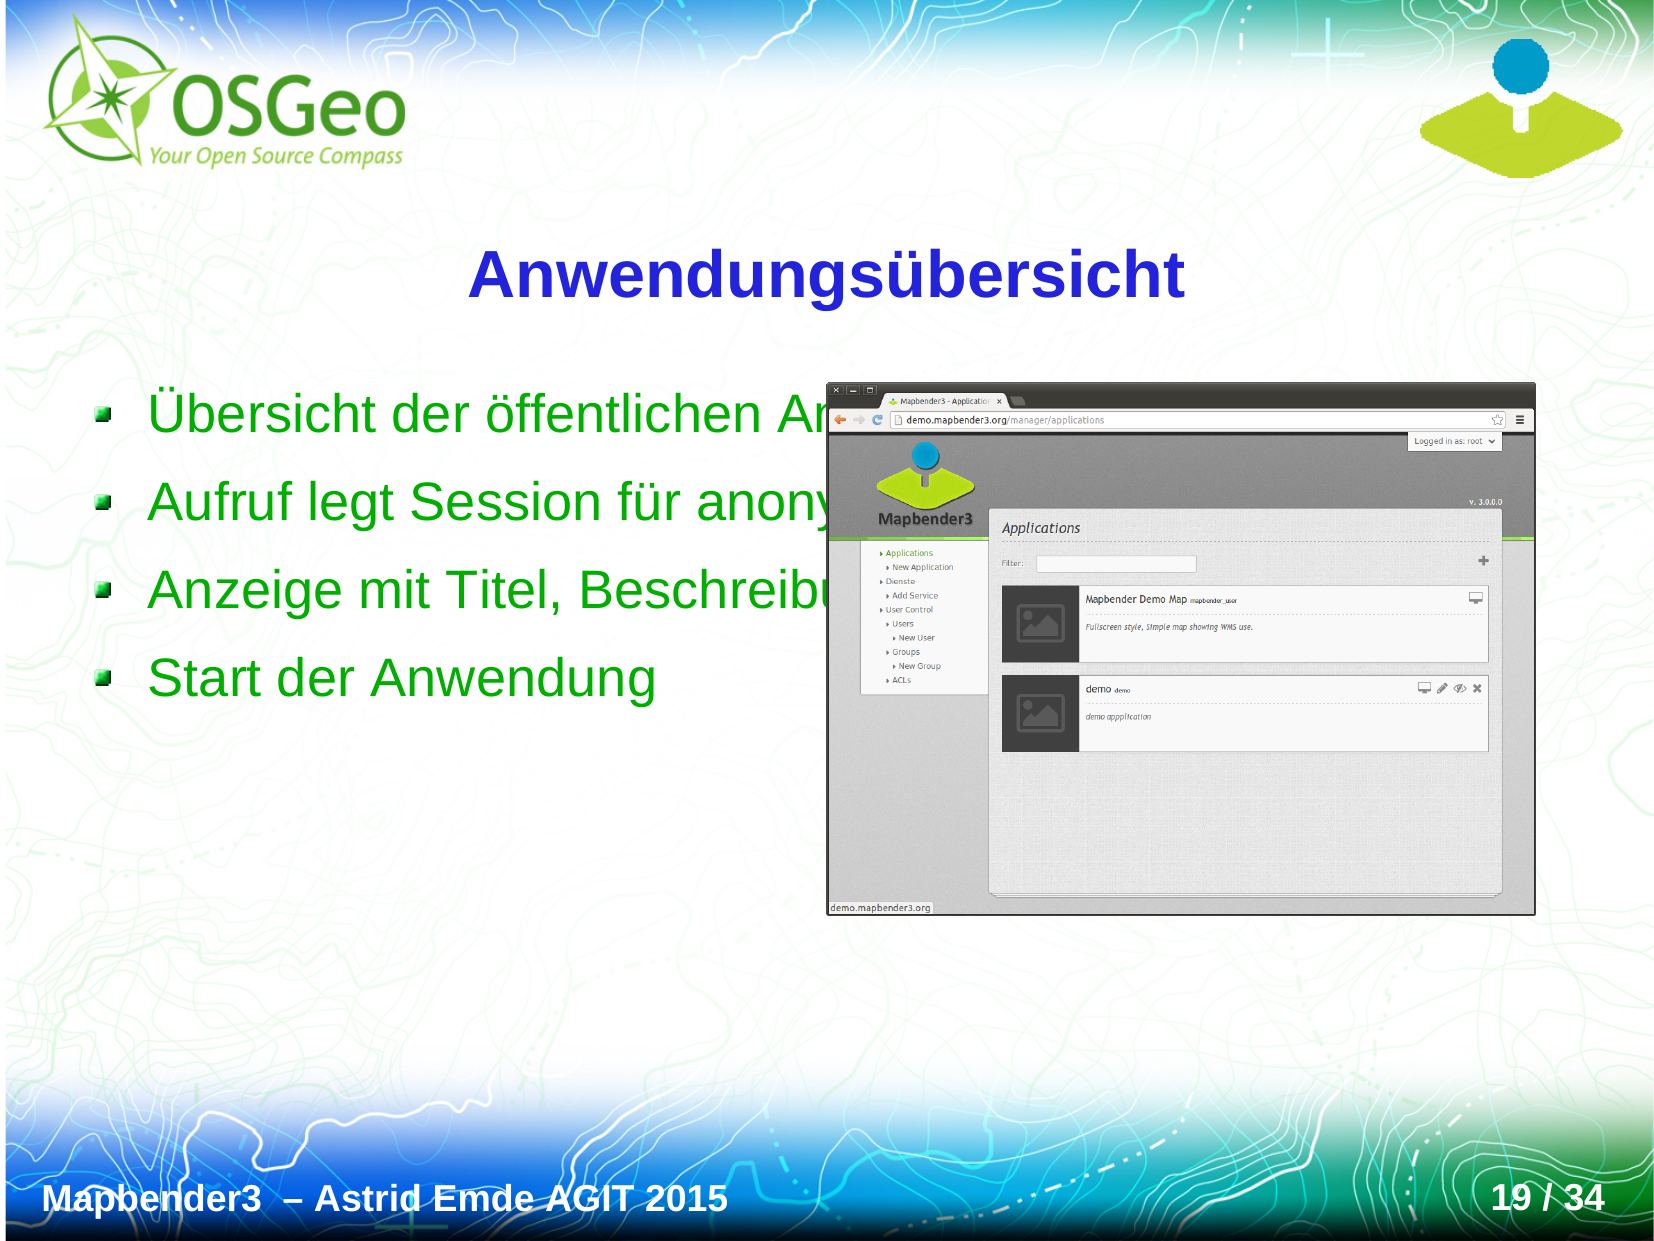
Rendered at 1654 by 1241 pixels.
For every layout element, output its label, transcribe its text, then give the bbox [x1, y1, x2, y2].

list Übersicht der öffentlichen Anwendung Aufruf legt Session für anonymen Benutzer an Anzeige mit Titel, Beschreibung, Übersichtsbild Start der Anwendung [76, 383, 803, 1203]
title Anwendungsübersicht [82, 200, 1571, 349]
picture [5, 0, 1654, 1241]
